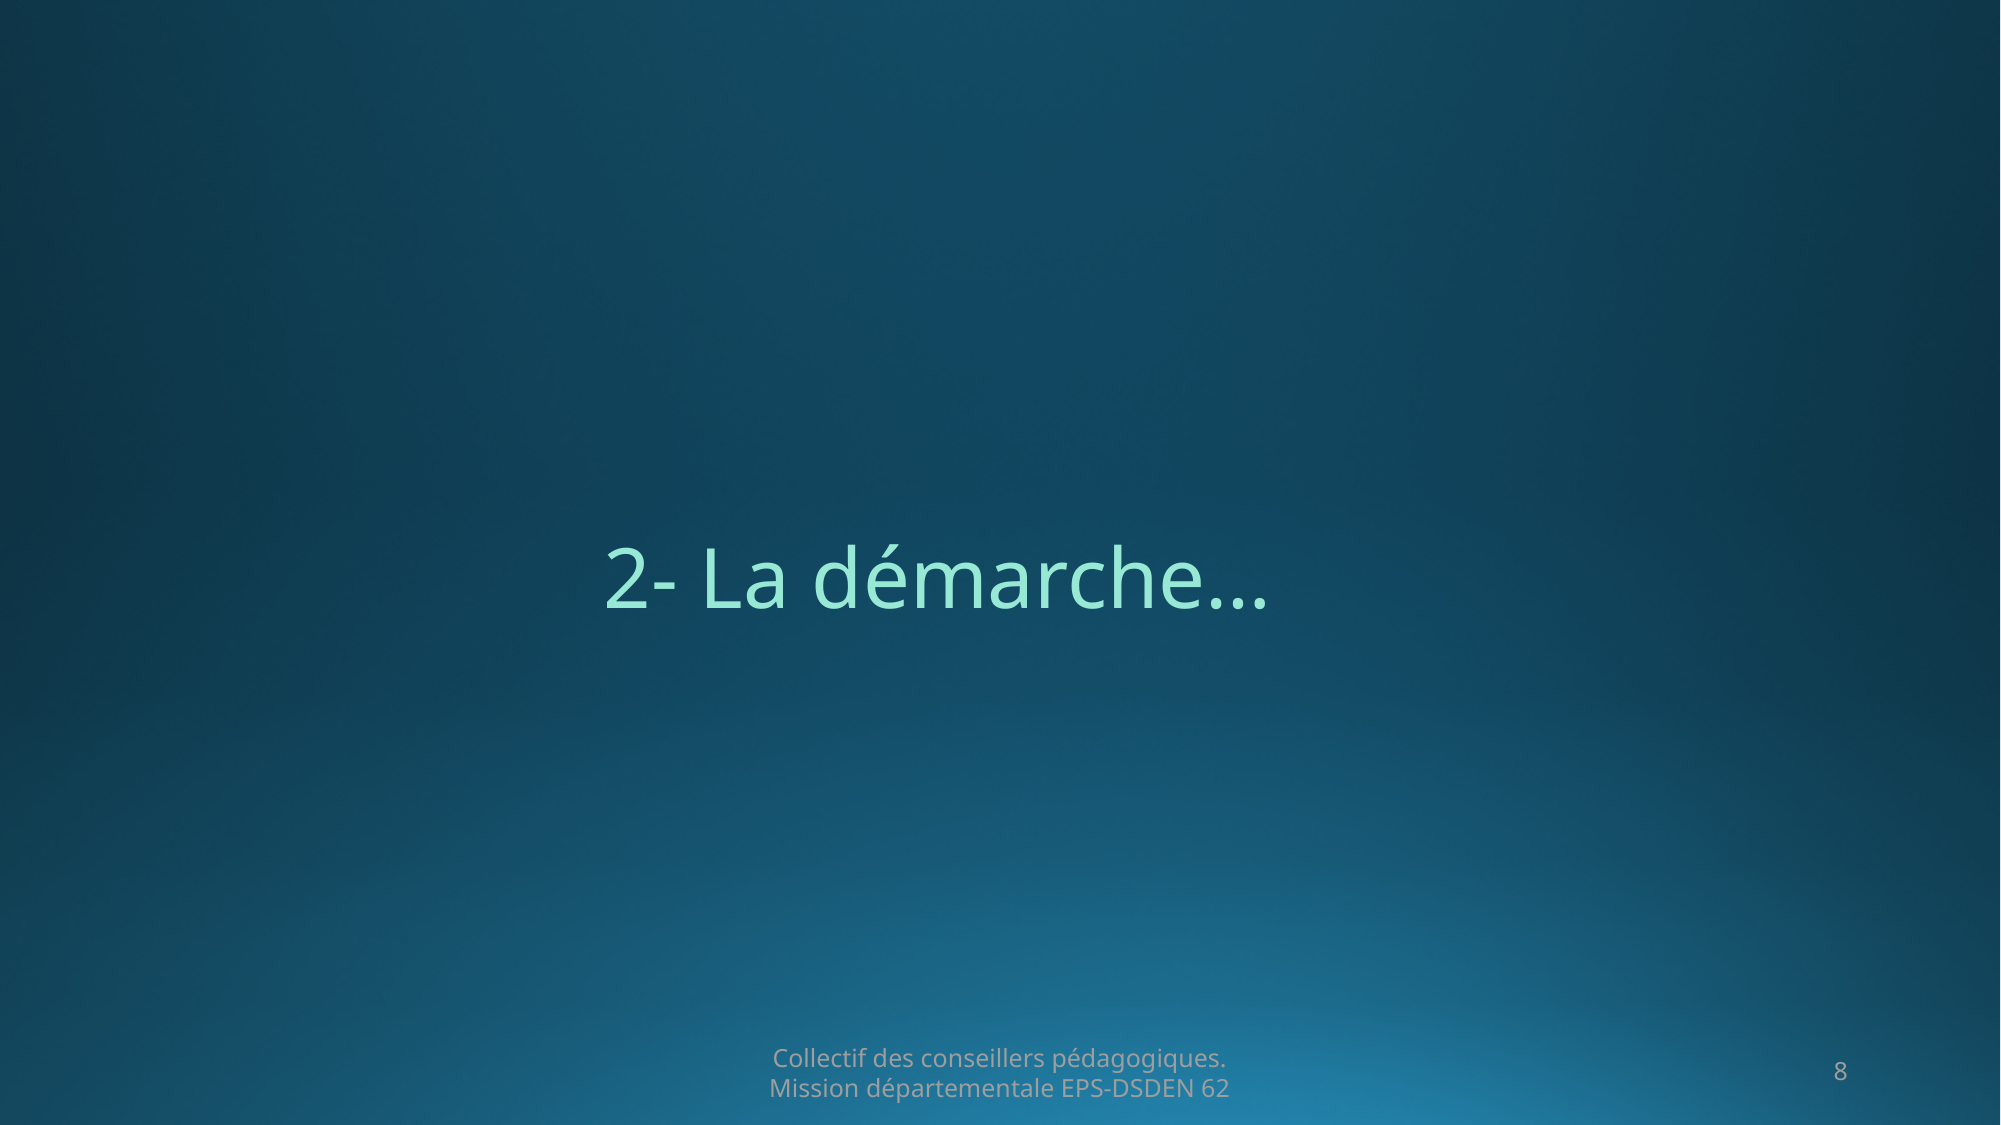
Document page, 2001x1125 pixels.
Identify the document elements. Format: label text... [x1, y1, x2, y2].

text_box Collectif des conseillers pédagogiques. Mission départementale EPS-DSDEN 62 [662, 1042, 1338, 1103]
text_box 2- La démarche… [579, 518, 1217, 633]
text_box <numéro> [1412, 1042, 1863, 1103]
picture [0, 0, 2001, 1125]
